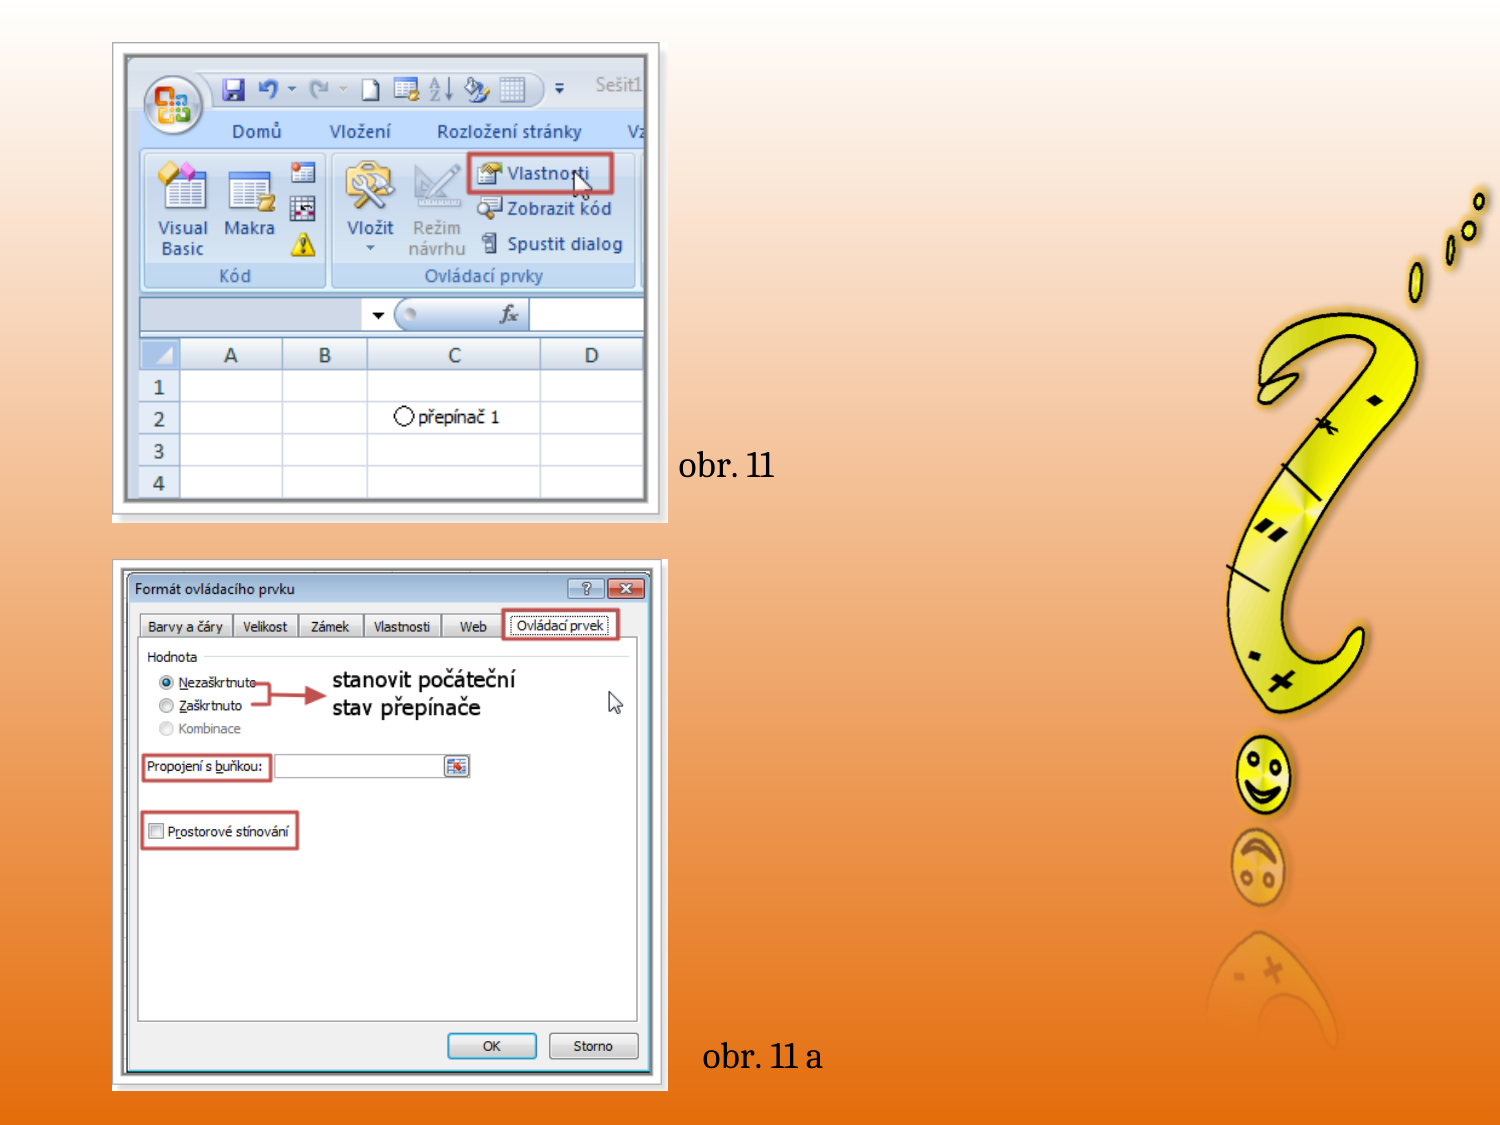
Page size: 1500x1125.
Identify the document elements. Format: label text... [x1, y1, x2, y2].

text_box obr. 11 [663, 432, 789, 493]
text_box obr. 11 a [687, 1023, 839, 1084]
picture [112, 559, 668, 1091]
picture [112, 42, 668, 523]
picture [1171, 160, 1500, 1125]
